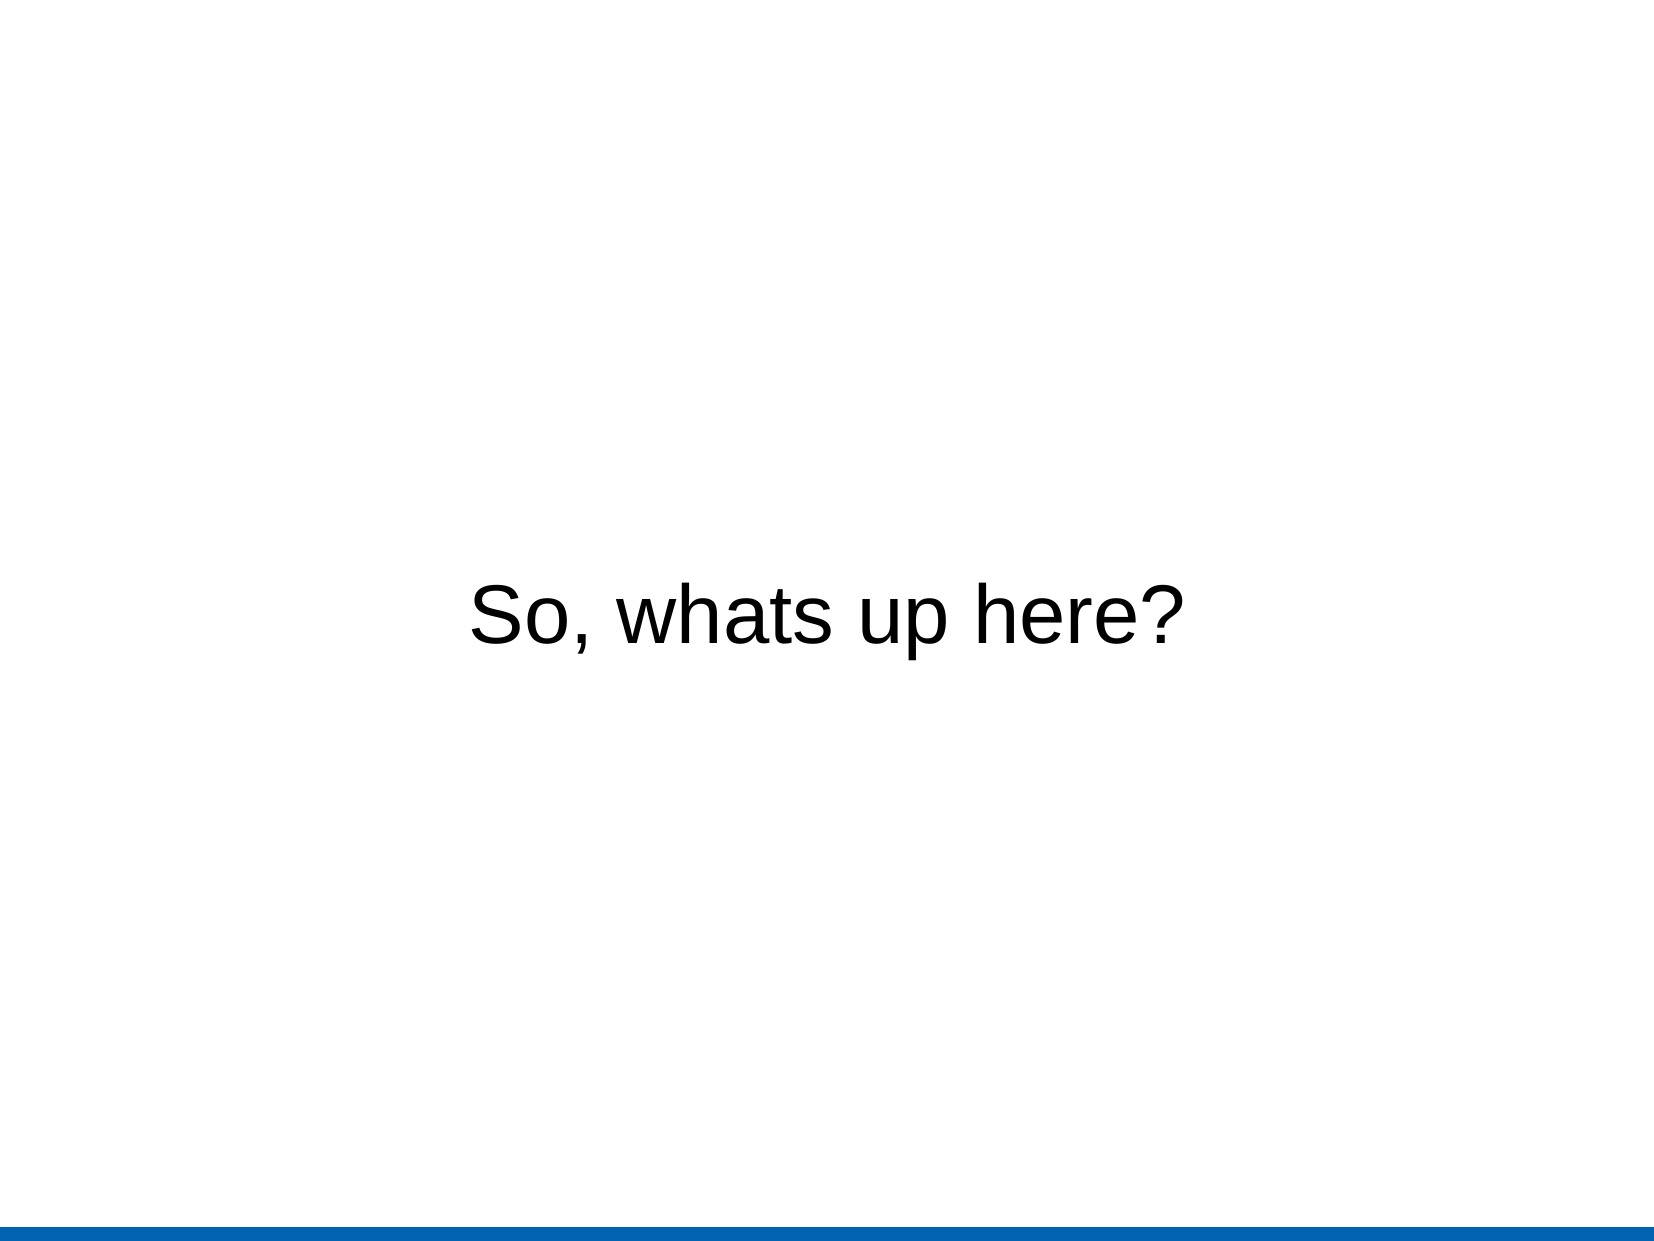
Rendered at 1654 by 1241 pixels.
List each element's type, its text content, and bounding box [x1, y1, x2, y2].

subtitle So, whats up here? [121, 112, 1534, 1117]
